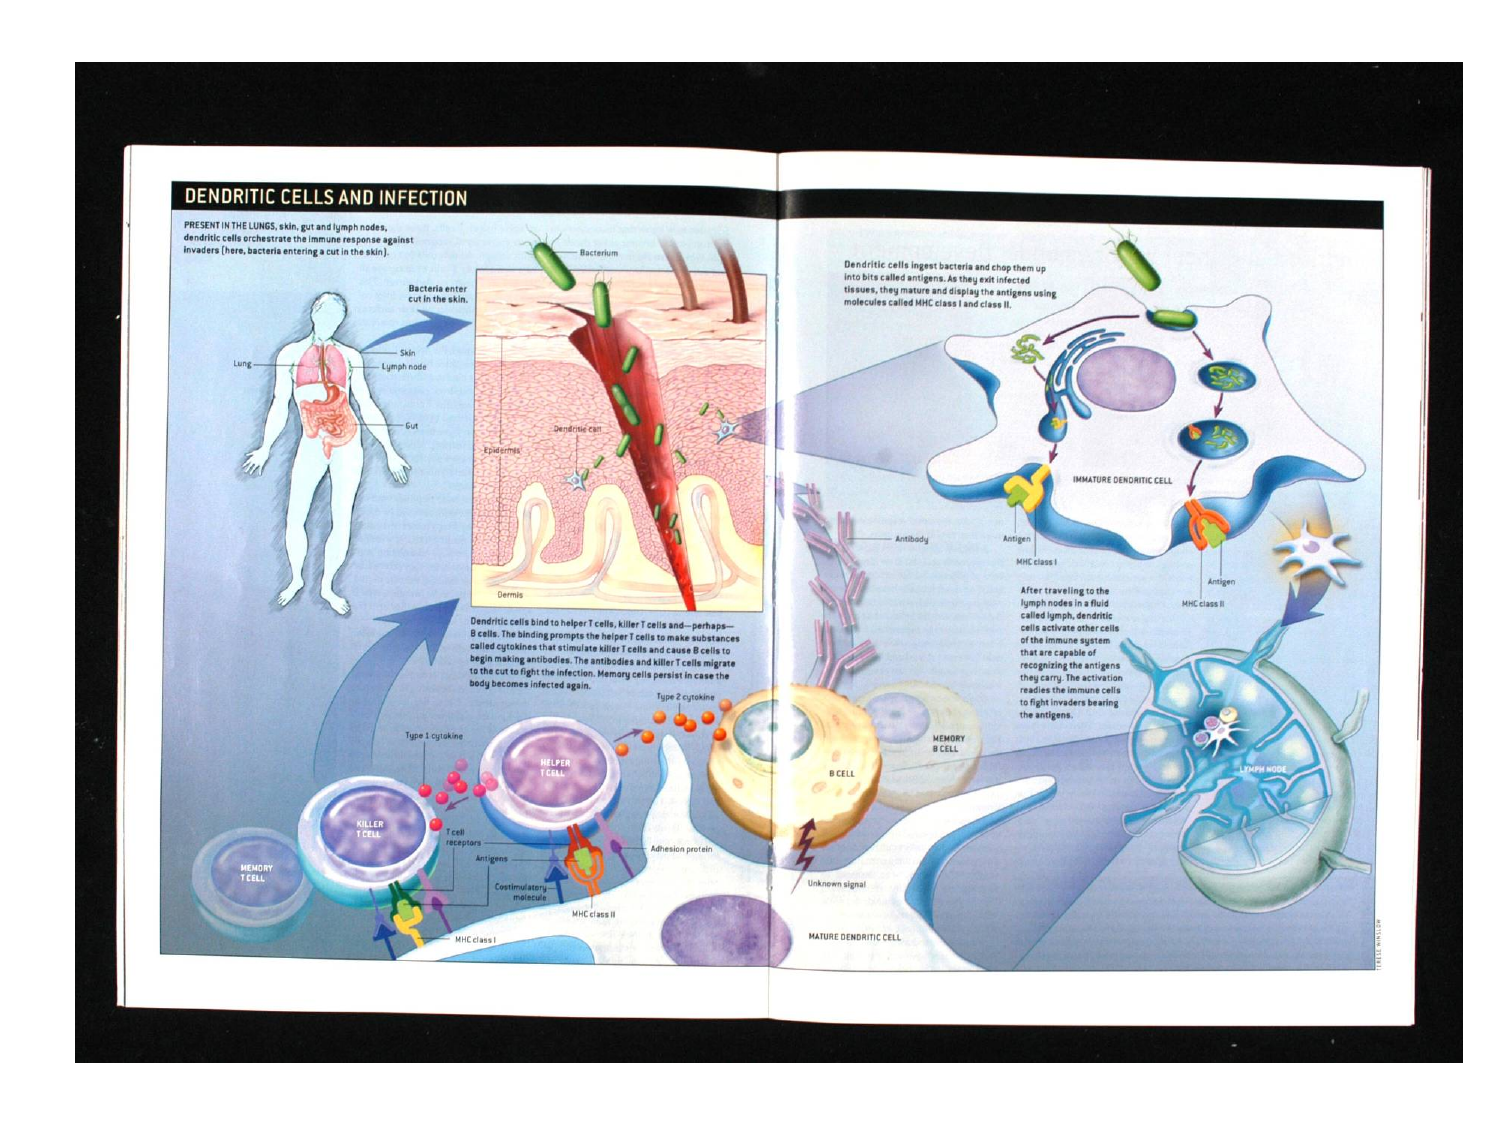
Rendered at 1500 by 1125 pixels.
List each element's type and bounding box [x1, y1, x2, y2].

picture [75, 62, 1463, 1063]
